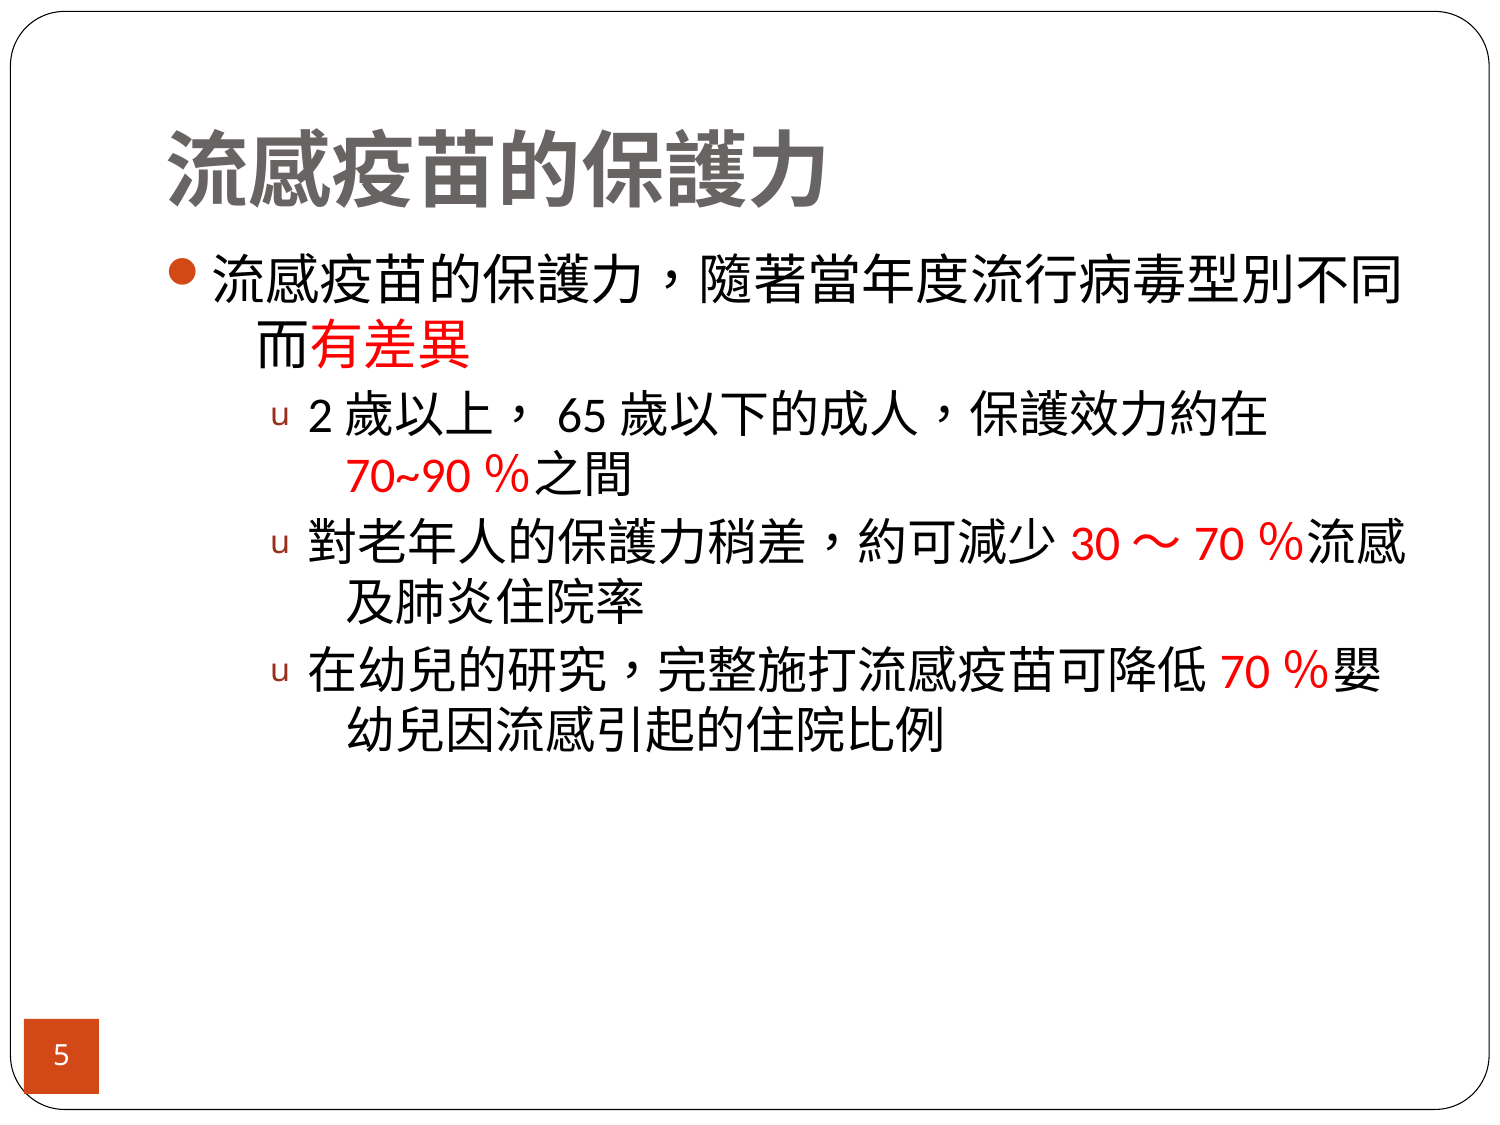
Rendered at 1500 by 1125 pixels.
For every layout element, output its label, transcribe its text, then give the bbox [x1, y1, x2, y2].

text_box [23, 1018, 99, 1094]
list 流感疫苗的保護力，隨著當年度流行病毒型別不同而有差異 2歲以上，65歲以下的成人，保護效力約在70~90％之間 對老年人的保護力稍差，約可減少30～70％流感及肺炎住院率 在幼兒的研究，完整施打流感疫苗可降低70％嬰幼兒因流感引起的住院比例 [150, 237, 1426, 988]
title 流感疫苗的保護力 [150, 45, 1426, 233]
